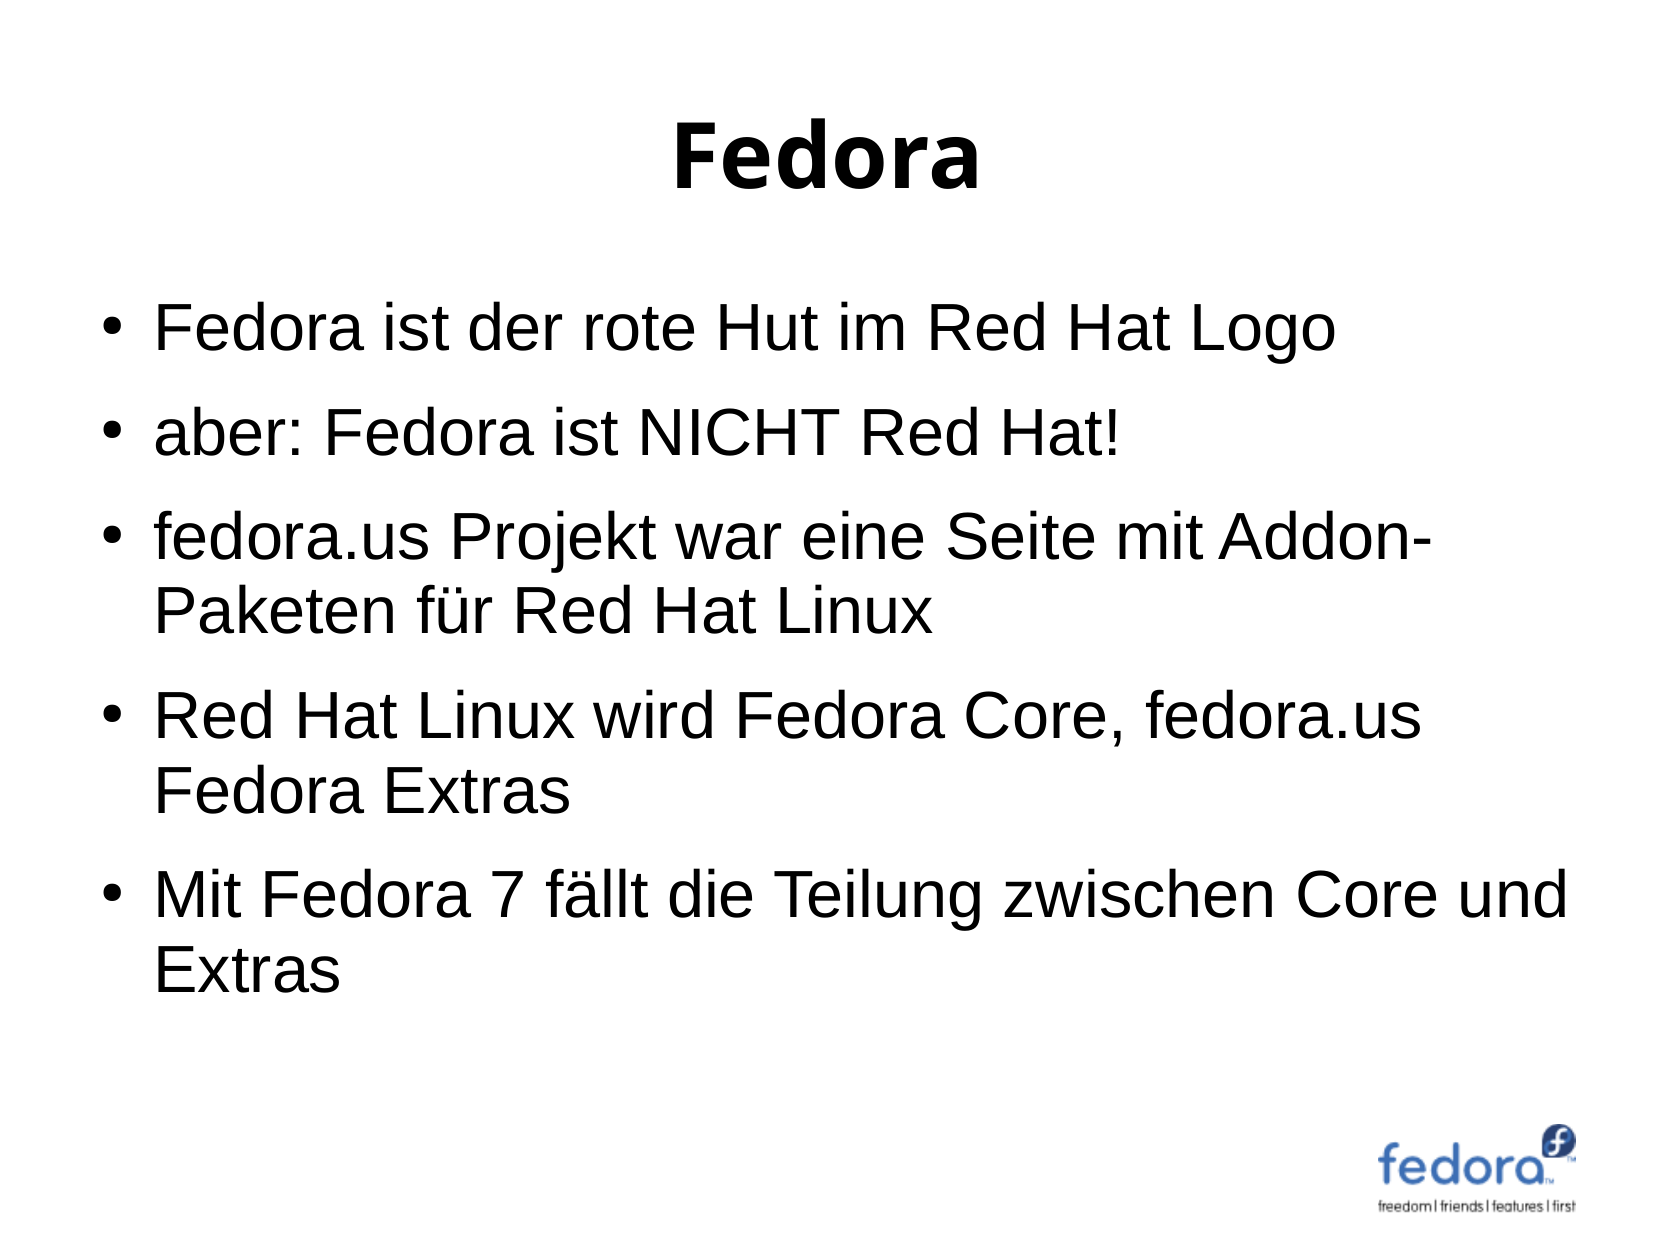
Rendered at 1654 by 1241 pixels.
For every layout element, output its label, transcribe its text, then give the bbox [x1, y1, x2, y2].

title Fedora [82, 49, 1571, 257]
picture [1378, 1124, 1576, 1214]
list Fedora ist der rote Hut im Red Hat Logo aber: Fedora ist NICHT Red Hat! fedora.us Projekt war eine Seite mit Addon-Paketen für Red Hat Linux Red Hat Linux wird Fedora Core, fedora.us Fedora Extras Mit Fedora 7 fällt die Teilung zwischen Core und Extras [82, 290, 1571, 1094]
